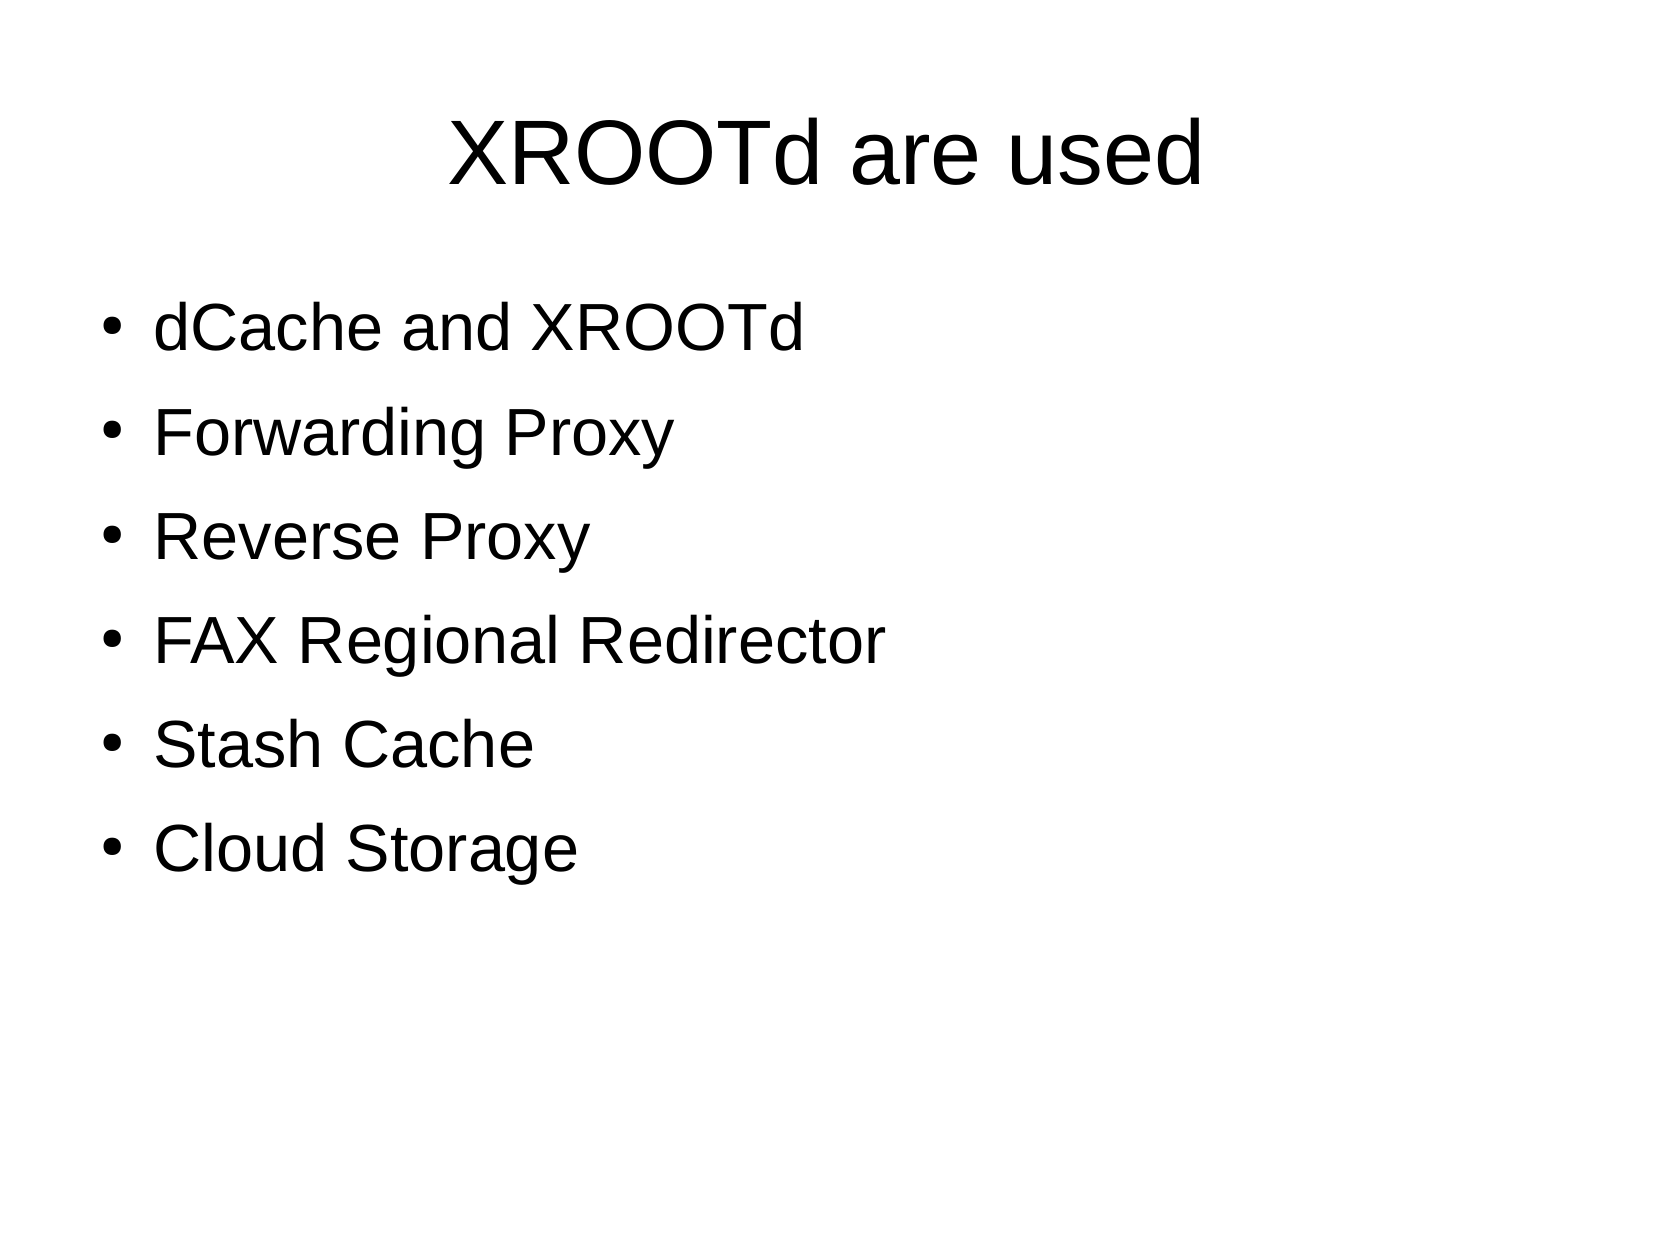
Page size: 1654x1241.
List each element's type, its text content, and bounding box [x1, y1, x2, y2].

list dCache and XROOTd Forwarding Proxy Reverse Proxy FAX Regional Redirector Stash Cache Cloud Storage [82, 290, 1571, 1109]
title XROOTd are used [82, 49, 1571, 257]
